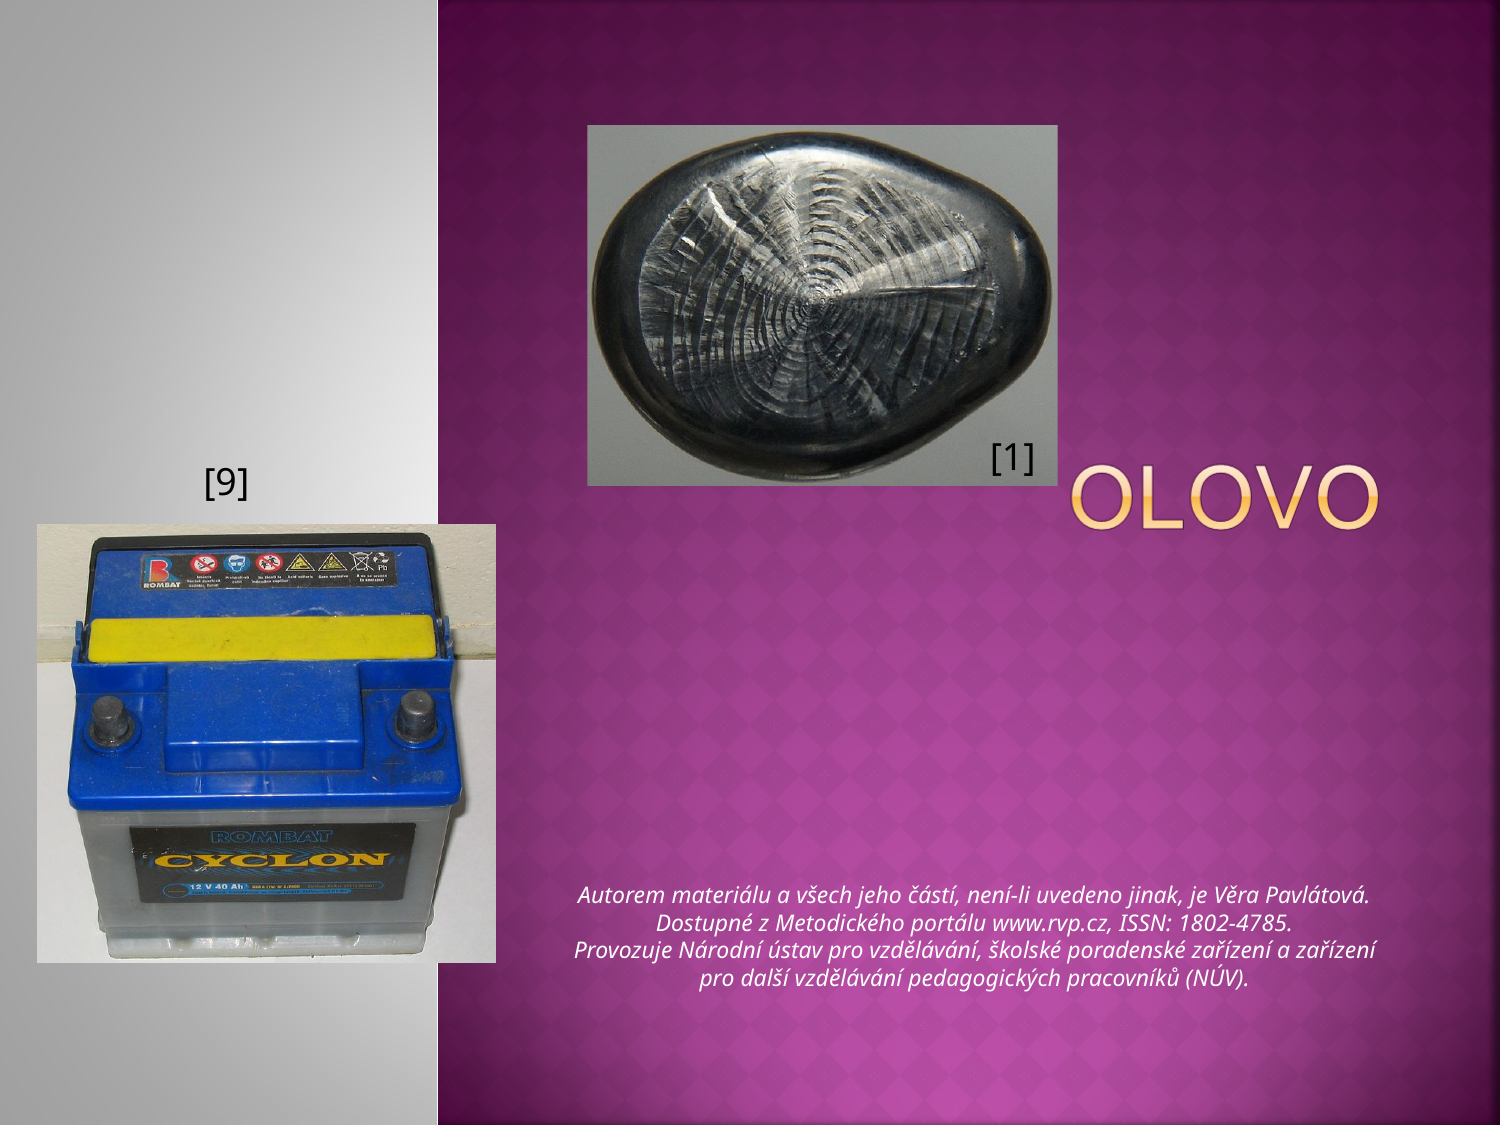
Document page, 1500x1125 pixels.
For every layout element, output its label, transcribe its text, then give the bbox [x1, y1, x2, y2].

text_box Autorem materiálu a všech jeho částí, není-li uvedeno jinak, je Věra Pavlátová. Dostupné z Metodického portálu www.rvp.cz, ISSN: 1802-4785. Provozuje Národní ústav pro vzdělávání, školské poradenské zařízení a zařízení pro další vzdělávání pedagogických pracovníků (NÚV). [555, 880, 1395, 1045]
text_box [474, 87, 1436, 604]
text_box [1] [975, 424, 1079, 486]
picture [0, 0, 1500, 1125]
text_box [9] [188, 449, 265, 556]
